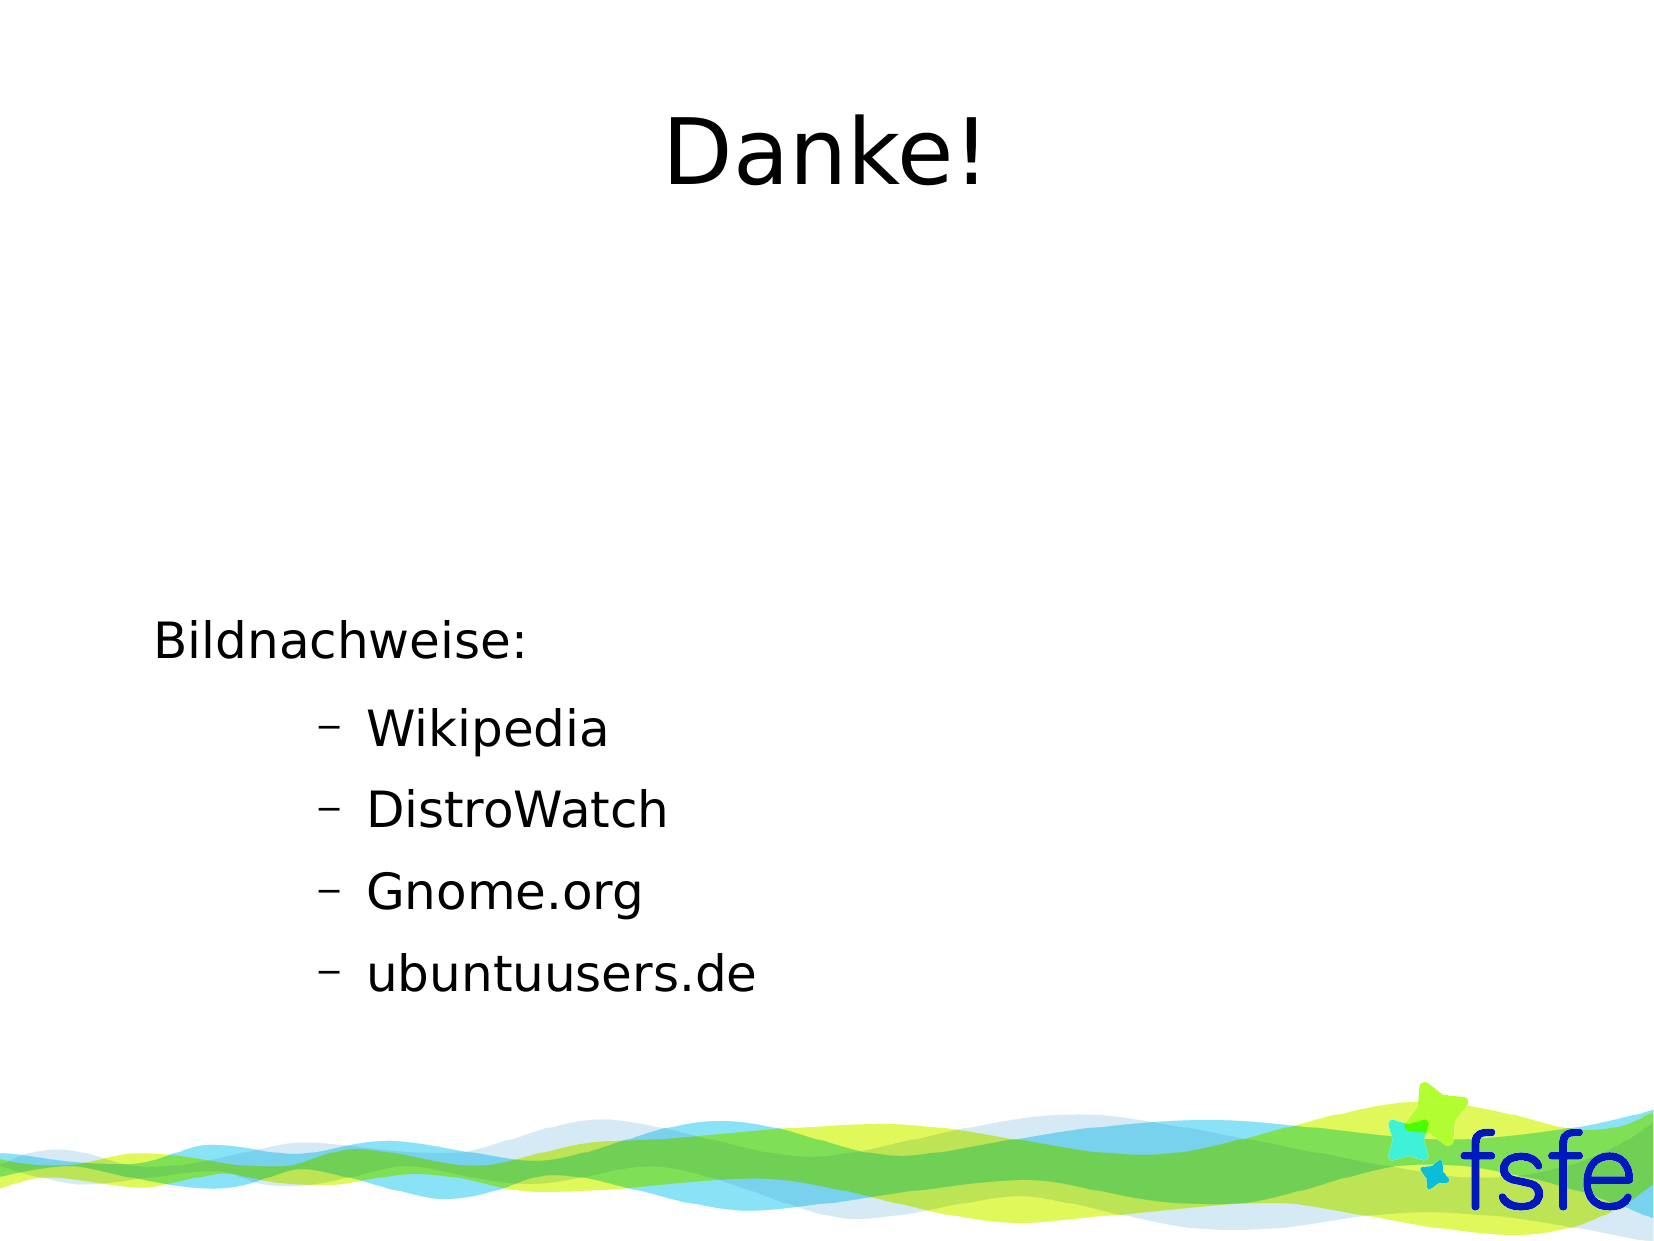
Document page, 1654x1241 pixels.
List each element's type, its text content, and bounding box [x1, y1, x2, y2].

title Danke! [82, 49, 1571, 257]
picture [0, 1081, 1654, 1241]
list Bildnachweise: Wikipedia DistroWatch Gnome.org ubuntuusers.de [82, 290, 1571, 1111]
